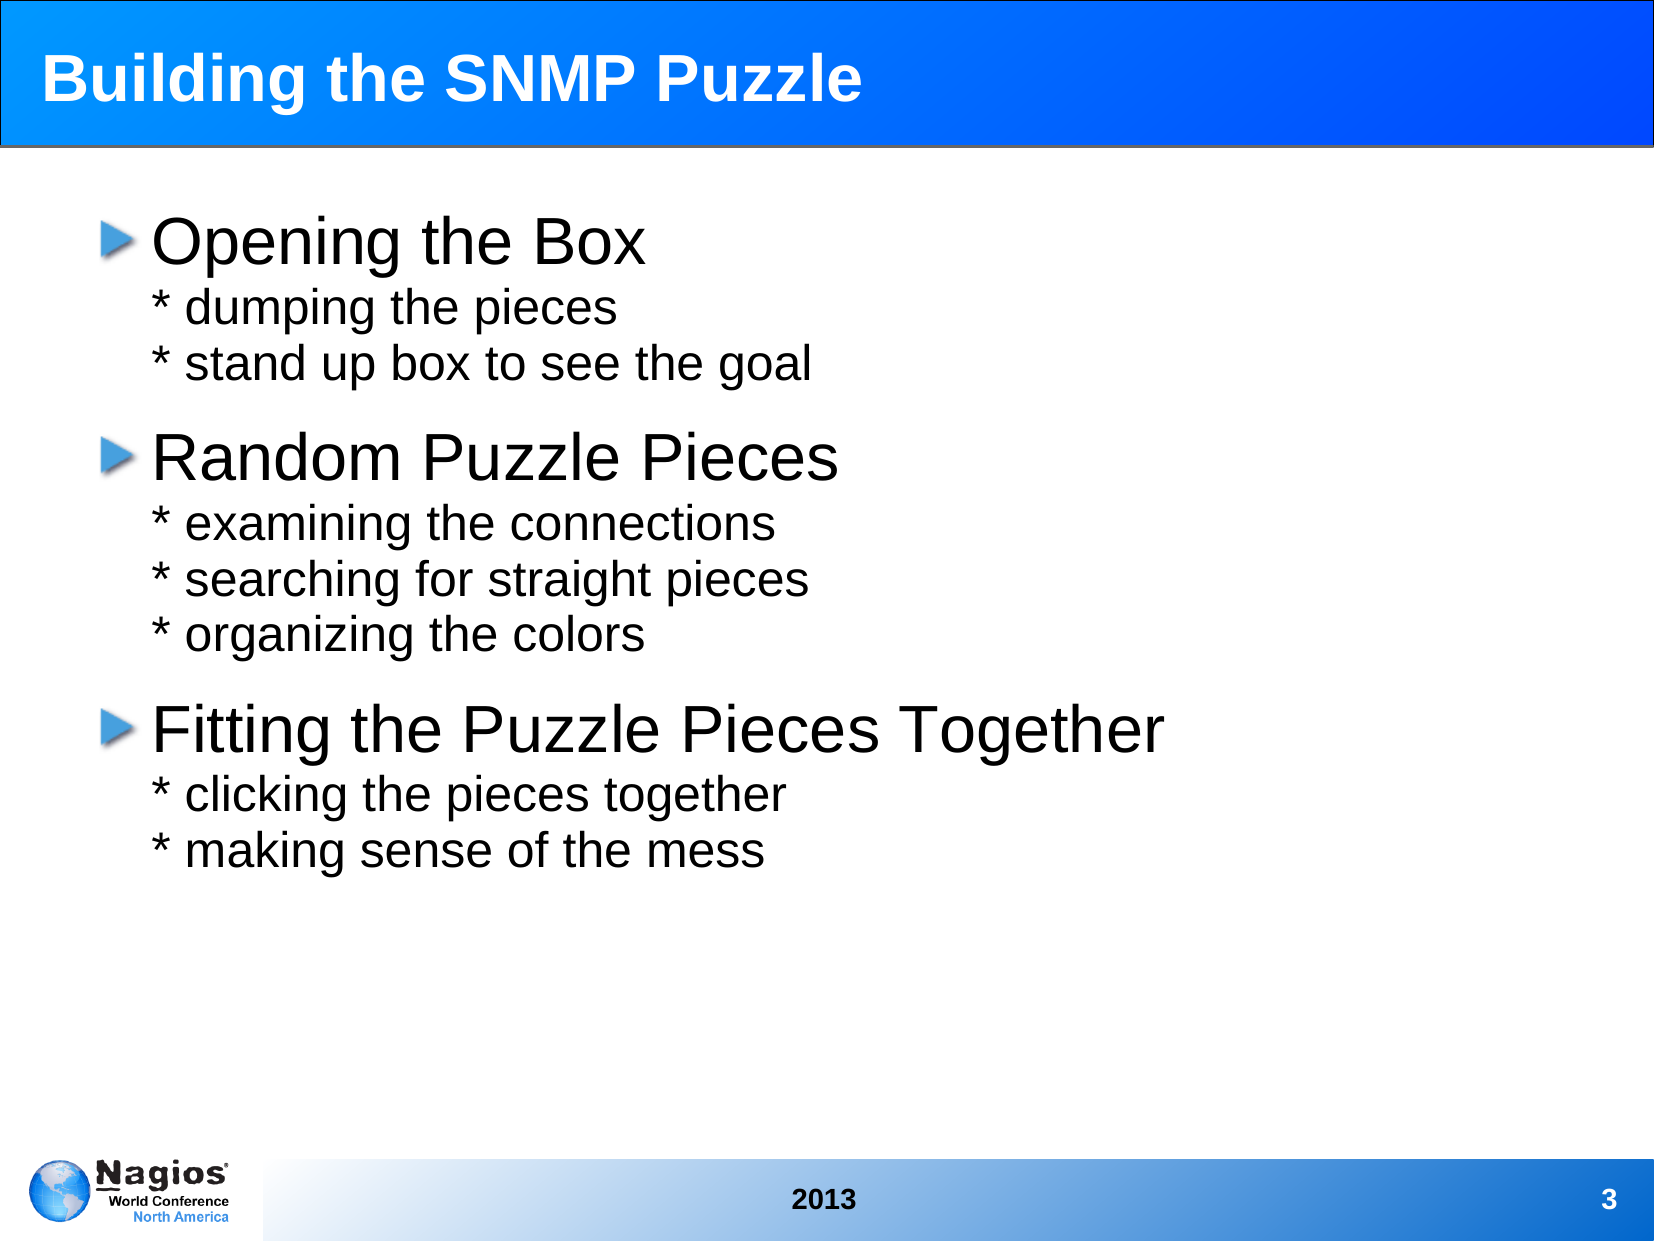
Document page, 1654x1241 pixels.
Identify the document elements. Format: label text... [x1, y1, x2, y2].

title Building the SNMP Puzzle [41, 29, 1628, 127]
list Opening the Box * dumping the pieces * stand up box to see the goal Random Puzzle Pieces * examining the connections * searching for straight pieces * organizing the colors Fitting the Puzzle Pieces Together * clicking the pieces together * making sense of the mess [80, 204, 1638, 1241]
picture [29, 1159, 80, 1235]
